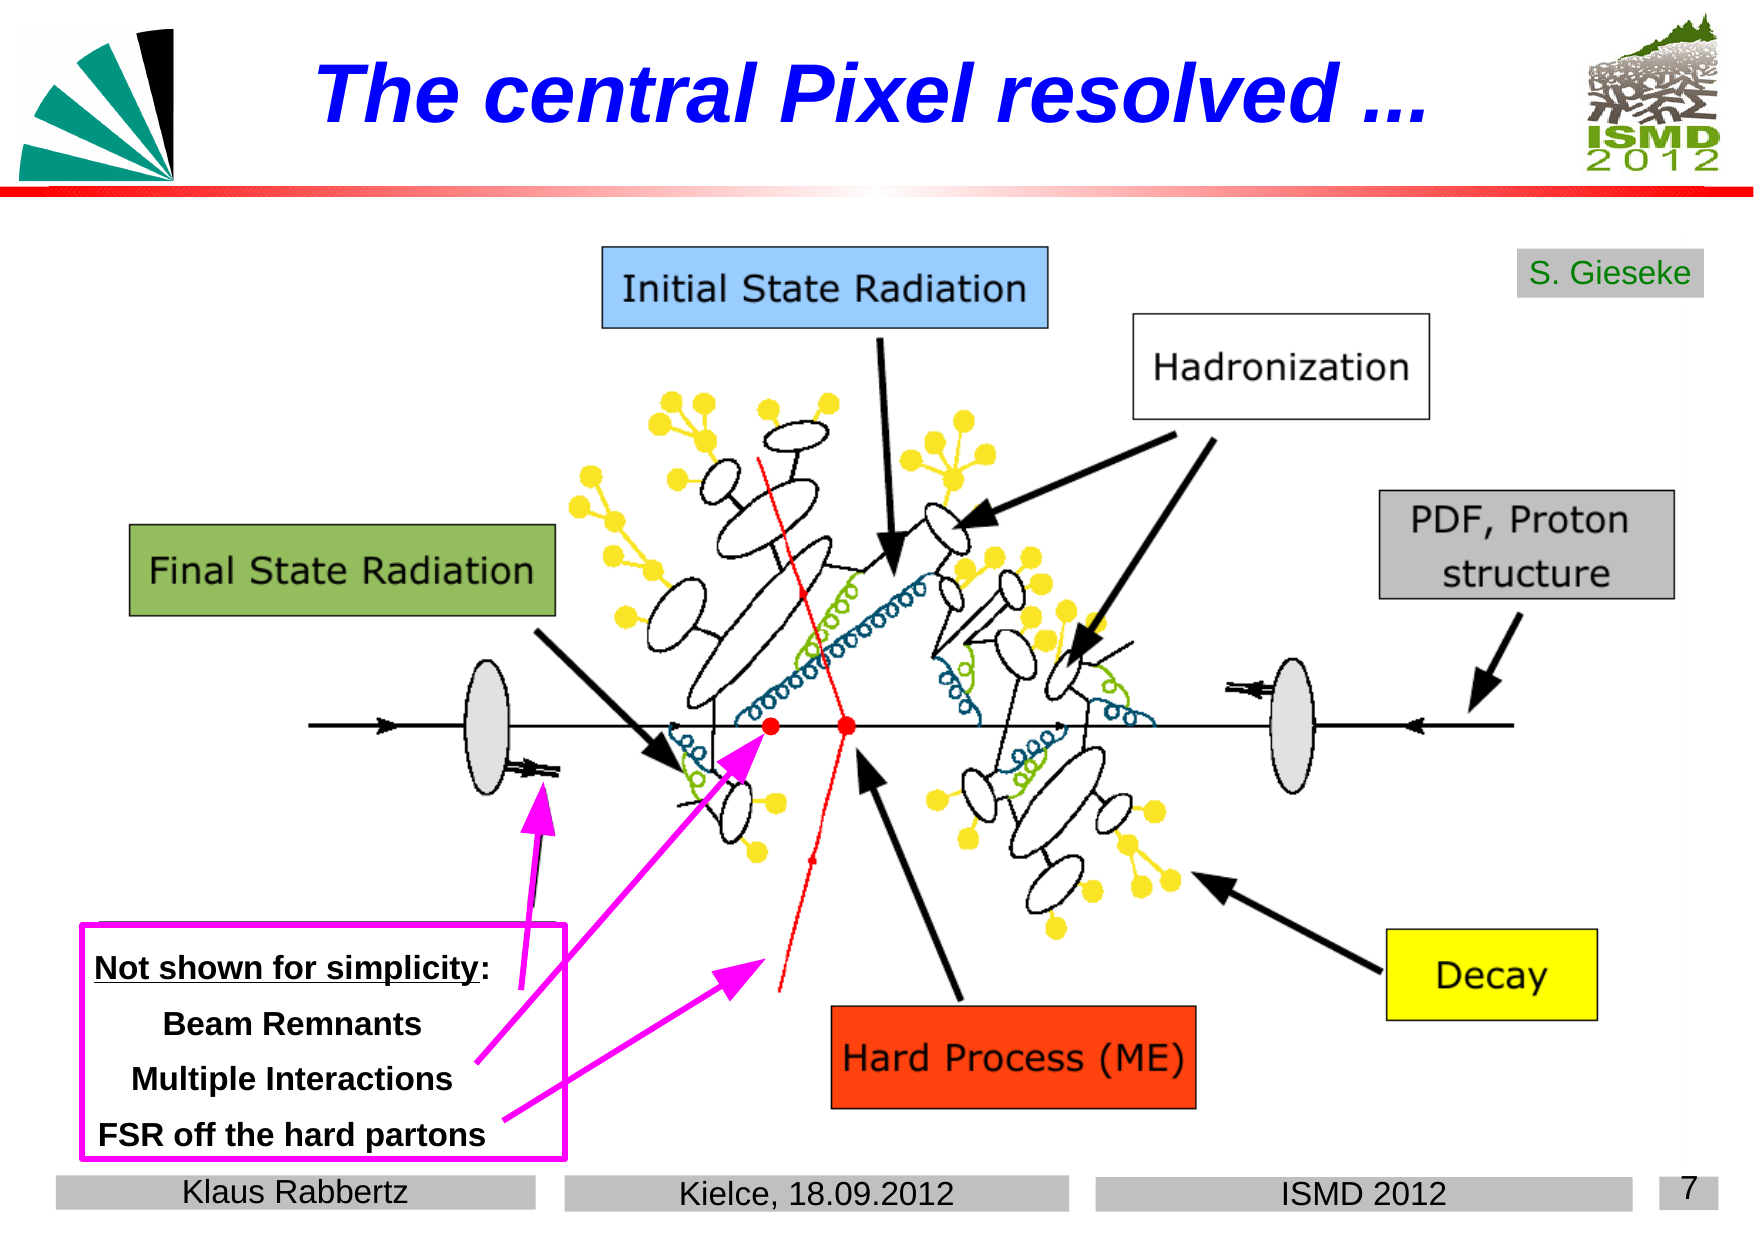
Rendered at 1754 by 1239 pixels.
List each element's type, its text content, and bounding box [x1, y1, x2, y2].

picture [85, 235, 1688, 1168]
text_box S. Gieseke [1517, 248, 1704, 298]
picture [19, 29, 174, 183]
picture [1579, 5, 1727, 177]
title The central Pixel resolved ... [220, 0, 1525, 189]
text_box Not shown for simplicity: Beam Remnants Multiple Interactions FSR off the hard partons [82, 925, 565, 1151]
text_box [761, 717, 780, 736]
picture [85, 1151, 562, 1156]
